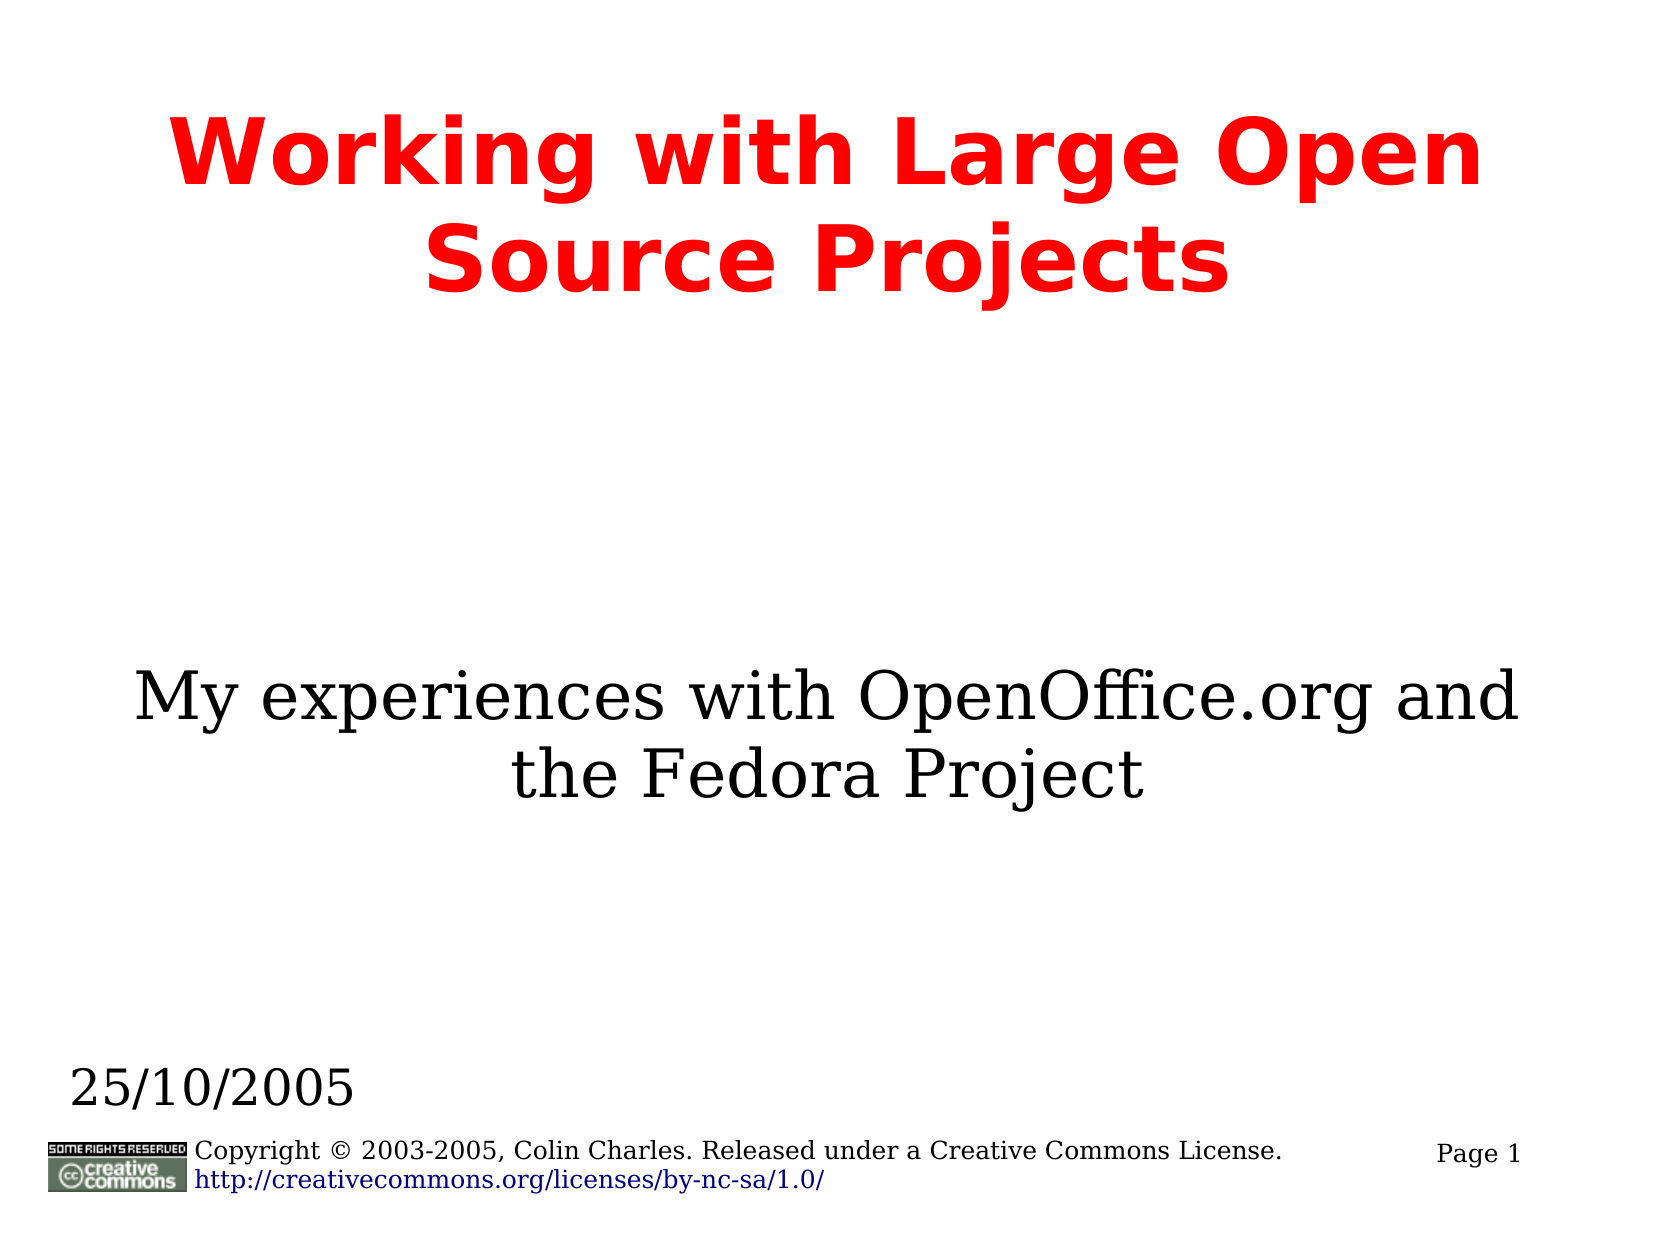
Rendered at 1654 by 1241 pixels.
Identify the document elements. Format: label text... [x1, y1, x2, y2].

title Working with Large Open Source Projects [121, 99, 1534, 314]
picture [48, 1142, 187, 1192]
subtitle My experiences with OpenOffice.org and the Fedora Project [121, 344, 1534, 1127]
text_box 25/10/2005 [69, 1059, 358, 1118]
